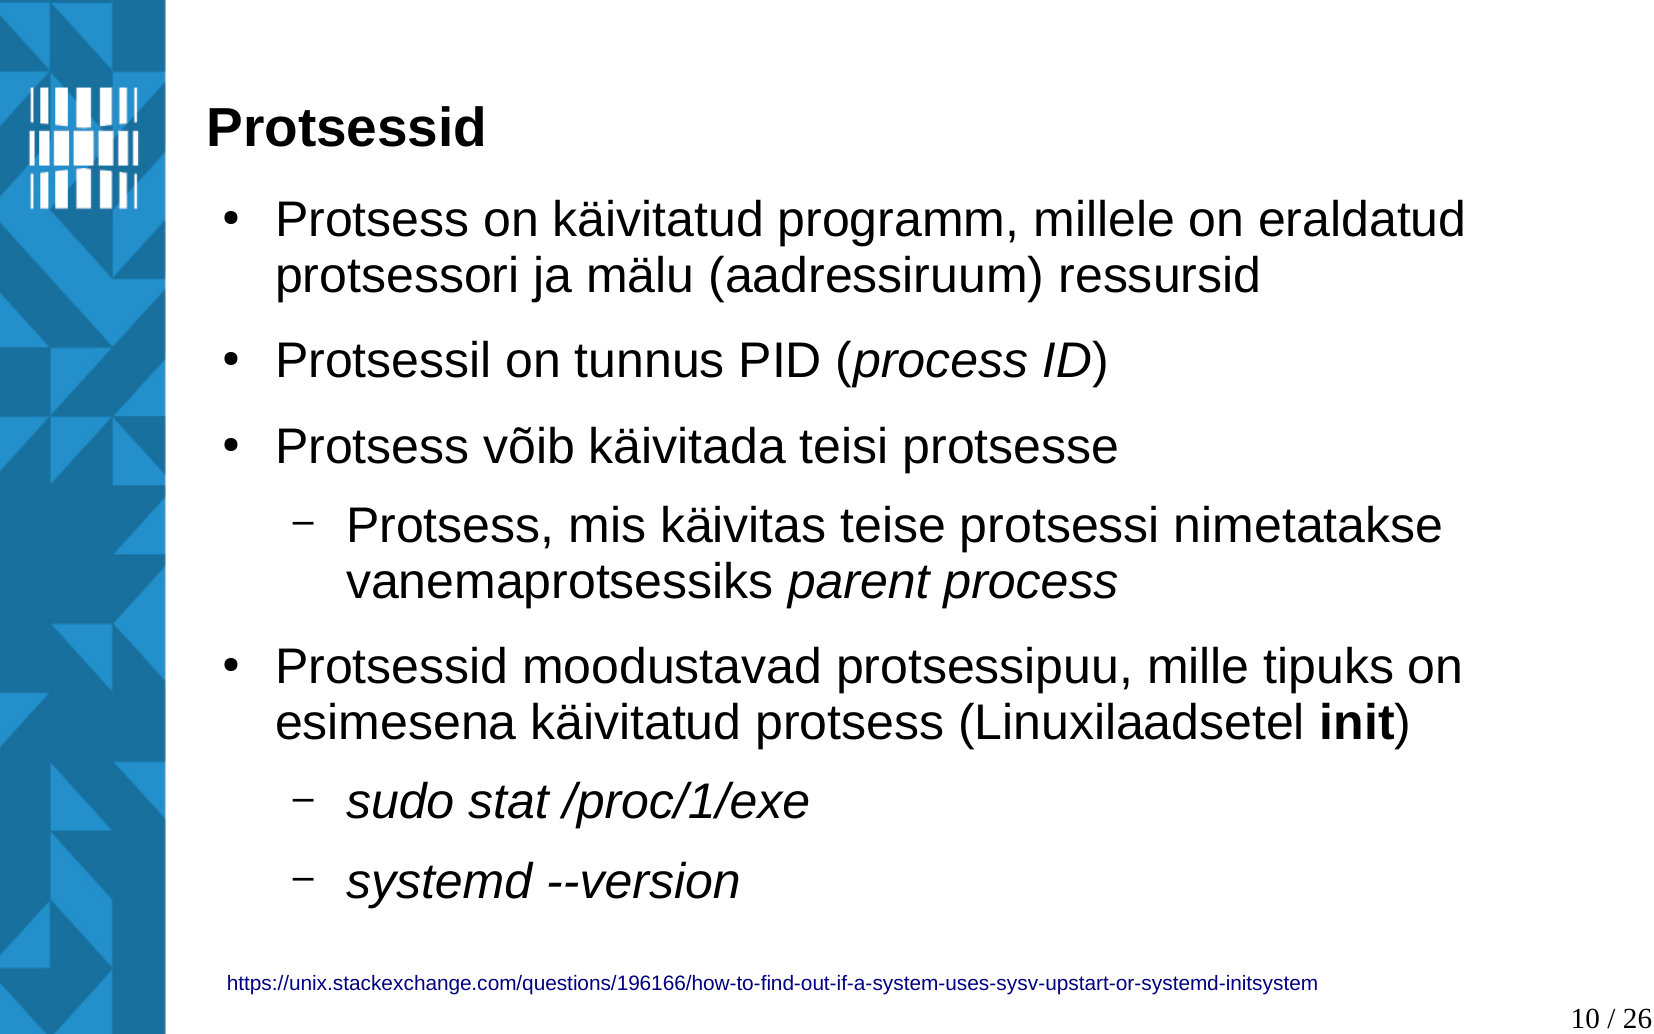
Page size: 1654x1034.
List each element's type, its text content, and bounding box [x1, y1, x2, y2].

title Protsessid [206, 41, 1536, 191]
list Protsess on käivitatud programm, millele on eraldatud protsessori ja mälu (aadressiruum) ressursid Protsessil on tunnus PID (process ID) Protsess võib käivitada teisi protsesse Protsess, mis käivitas teise protsessi nimetatakse vanemaprotsessiks parent process Protsessid moodustavad protsessipuu, mille tipuks on esimesena käivitatud protsess (Linuxilaadsetel init) sudo stat /proc/1/exe systemd --version [204, 191, 1565, 910]
text_box https://unix.stackexchange.com/questions/196166/how-to-find-out-if-a-system-uses-sysv-upstart-or-systemd-initsystem [212, 964, 1359, 1004]
